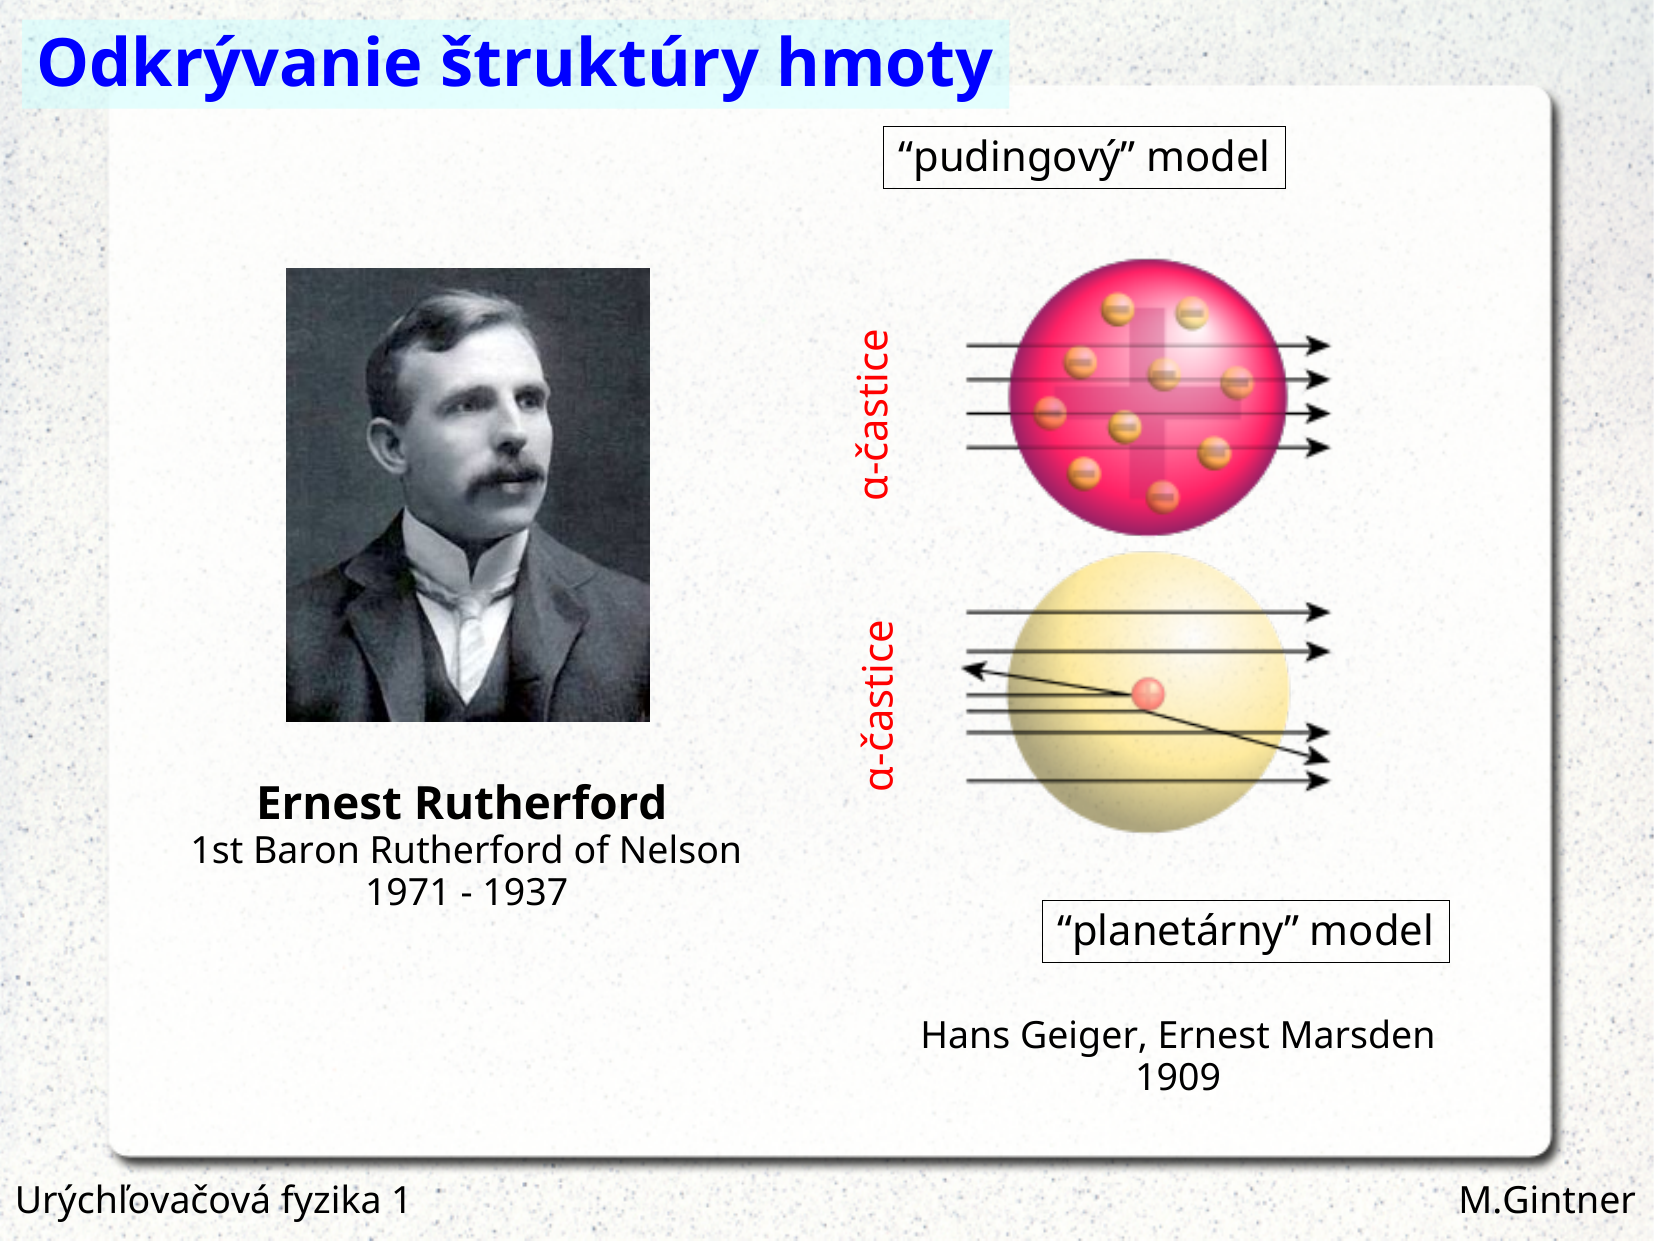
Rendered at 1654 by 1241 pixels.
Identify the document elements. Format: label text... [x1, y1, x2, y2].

text_box “pudingový” model [883, 126, 1261, 189]
text_box Odkrývanie štruktúry hmoty [21, 19, 965, 109]
text_box α-častice [848, 594, 910, 807]
text_box α-častice [843, 303, 905, 517]
text_box “planetárny” model [1042, 900, 1435, 963]
text_box Ernest Rutherford 1st Baron Rutherford of Nelson 1971 - 1937 [175, 771, 761, 922]
text_box Hans Geiger, Ernest Marsden 1909 [905, 1008, 1450, 1107]
picture [0, 0, 1654, 1241]
text_box Urýchľovačová fyzika 1 [0, 1173, 439, 1230]
text_box M.Gintner [1443, 1173, 1654, 1230]
